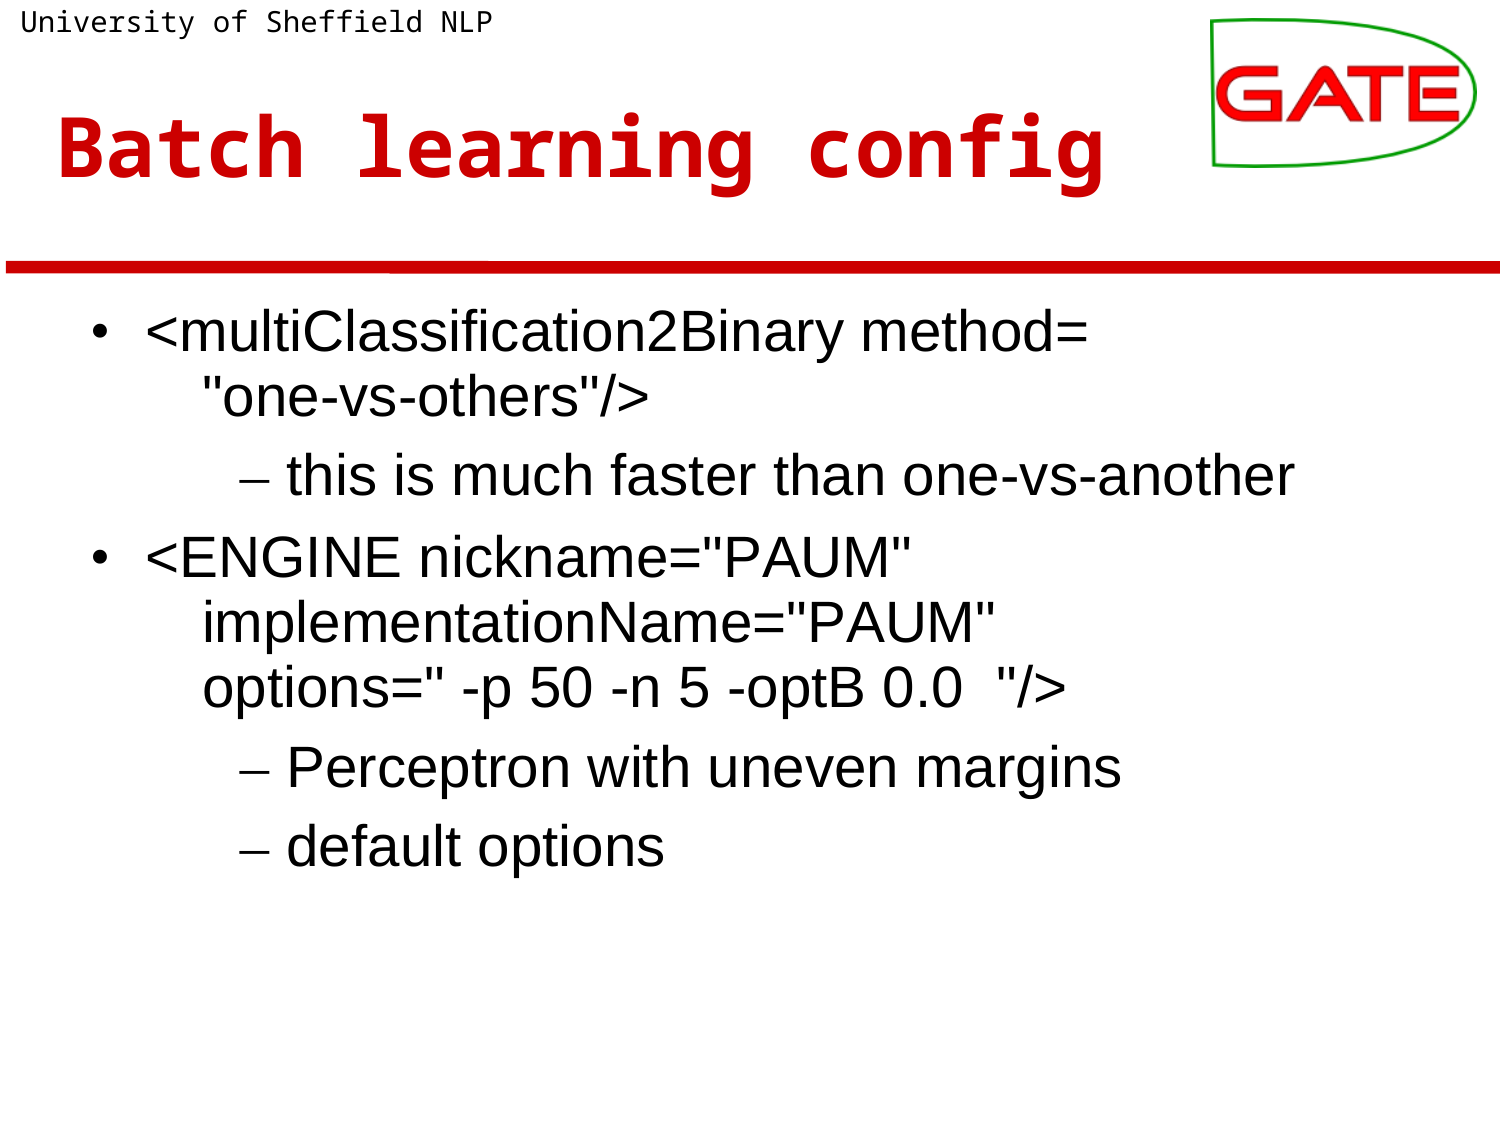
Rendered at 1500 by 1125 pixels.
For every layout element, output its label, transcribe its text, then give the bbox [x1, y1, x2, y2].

list <multiClassification2Binary method= "one-vs-others"/> this is much faster than one-vs-another <ENGINE nickname="PAUM" implementationName="PAUM" options=" -p 50 -n 5 -optB 0.0 "/> Perceptron with uneven margins default options [74, 290, 1425, 1034]
title Batch learning config [41, 37, 1391, 254]
picture [1210, 18, 1477, 168]
